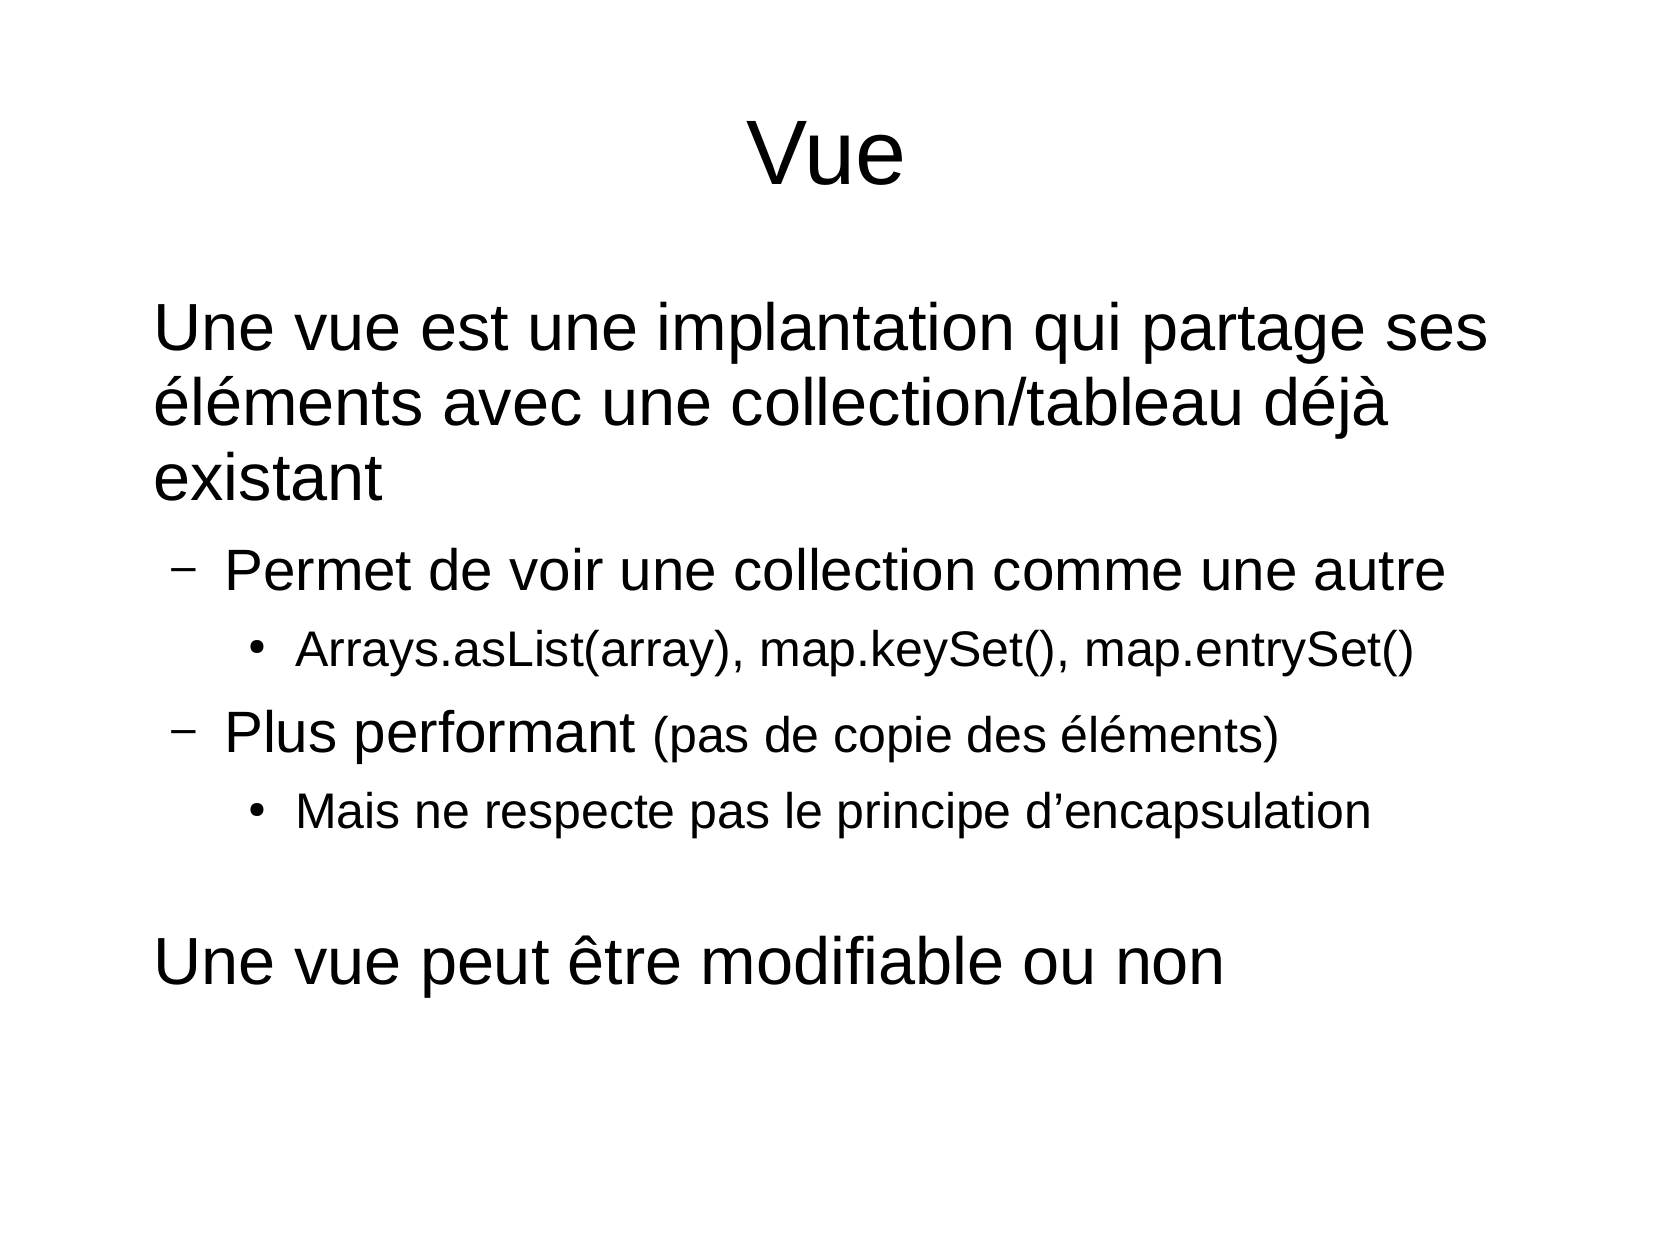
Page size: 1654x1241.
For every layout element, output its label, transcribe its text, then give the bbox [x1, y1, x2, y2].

list Une vue est une implantation qui partage ses éléments avec une collection/tableau déjà existant Permet de voir une collection comme une autre Arrays.asList(array), map.keySet(), map.entrySet() Plus performant (pas de copie des éléments) Mais ne respecte pas le principe d’encapsulation Une vue peut être modifiable ou non [82, 290, 1571, 1010]
title Vue [82, 49, 1571, 257]
